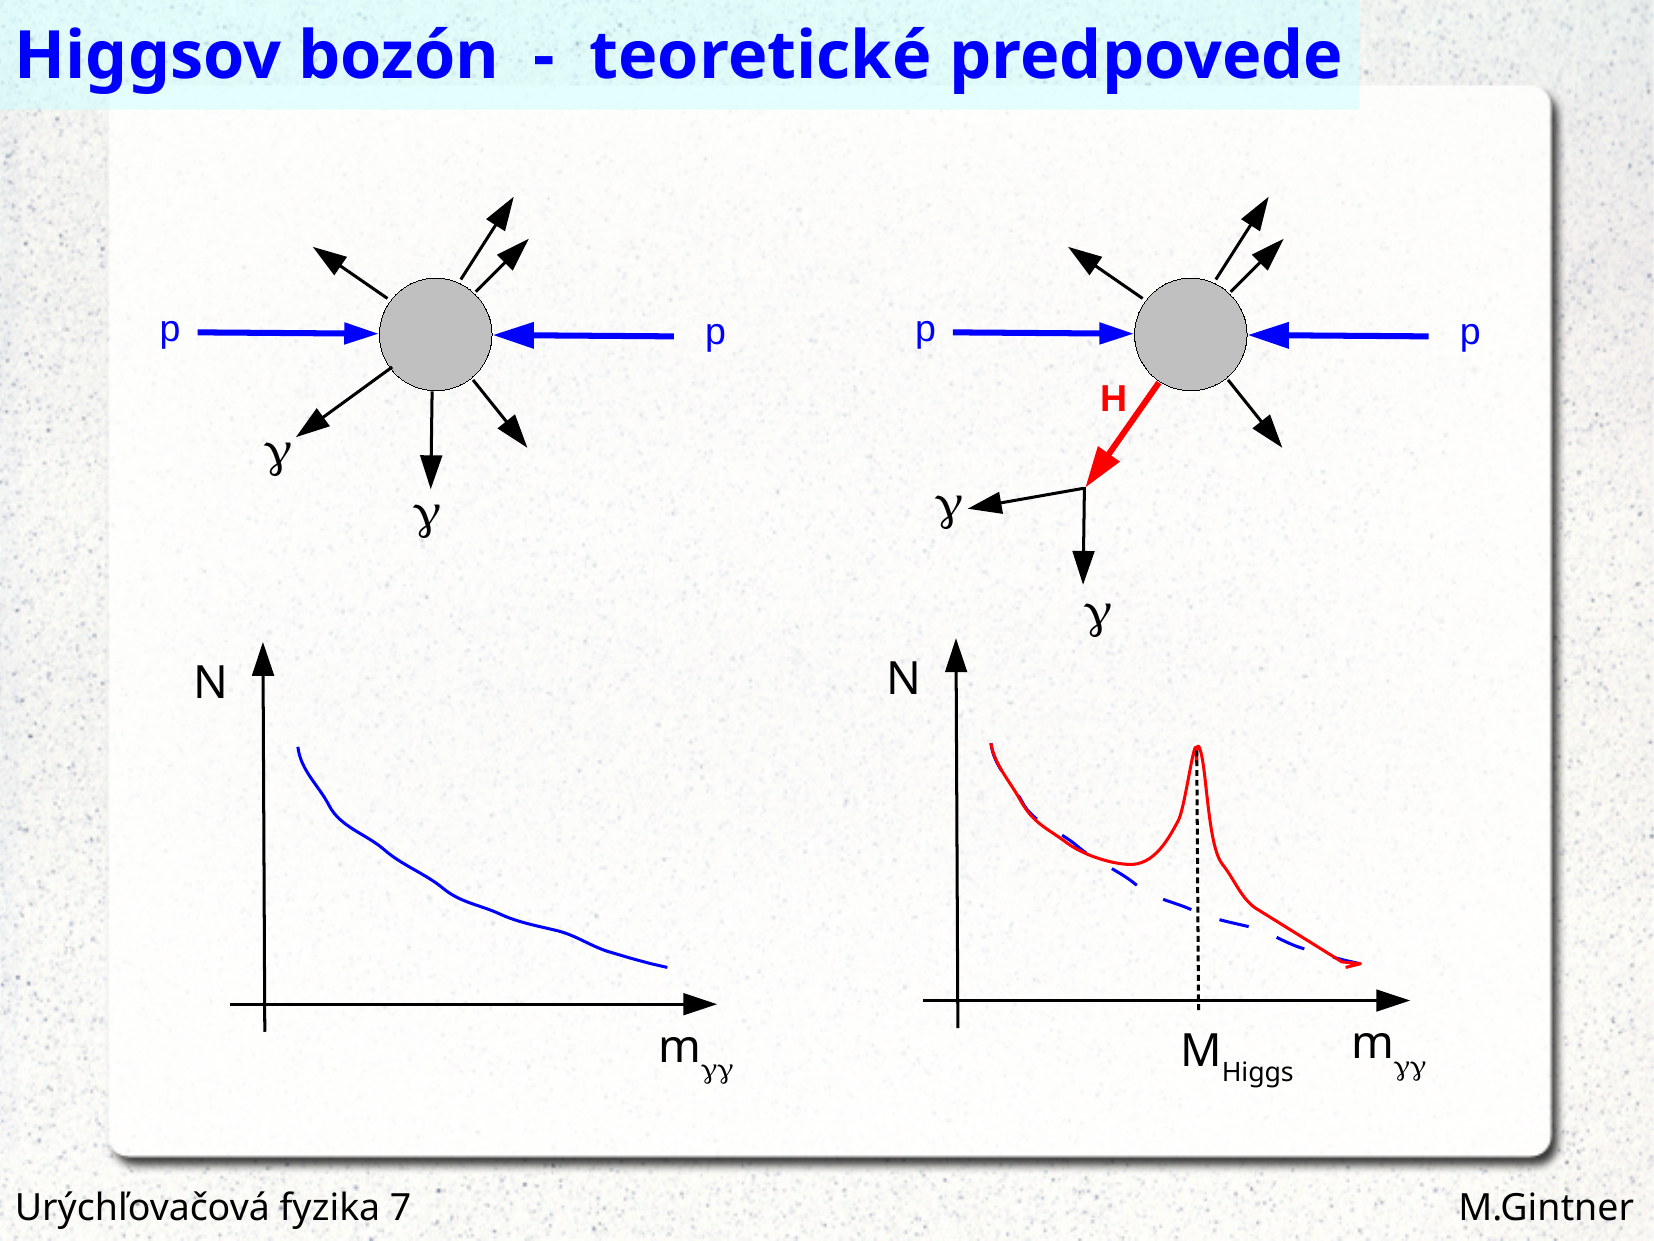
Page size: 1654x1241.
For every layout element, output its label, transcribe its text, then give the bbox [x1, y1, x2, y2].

text_box  [249, 424, 300, 505]
text_box [379, 278, 493, 391]
text_box  [399, 486, 450, 567]
text_box Urýchľovačová fyzika 7 [0, 1173, 445, 1241]
text_box m [1336, 1002, 1426, 1093]
text_box m [643, 1006, 733, 1097]
text_box p [1444, 303, 1496, 366]
text_box MHiggs [1165, 1009, 1305, 1098]
text_box [1134, 278, 1248, 391]
text_box N [871, 638, 938, 718]
text_box M.Gintner [1443, 1173, 1654, 1241]
text_box p [690, 303, 741, 366]
text_box  [920, 477, 971, 558]
text_box p [144, 300, 196, 363]
picture [0, 0, 1654, 1241]
text_box Higgsov bozón - teoretické predpovede [0, 0, 1358, 110]
text_box N [178, 642, 245, 721]
text_box H [1085, 369, 1142, 433]
text_box p [900, 300, 951, 363]
text_box  [1069, 585, 1120, 666]
